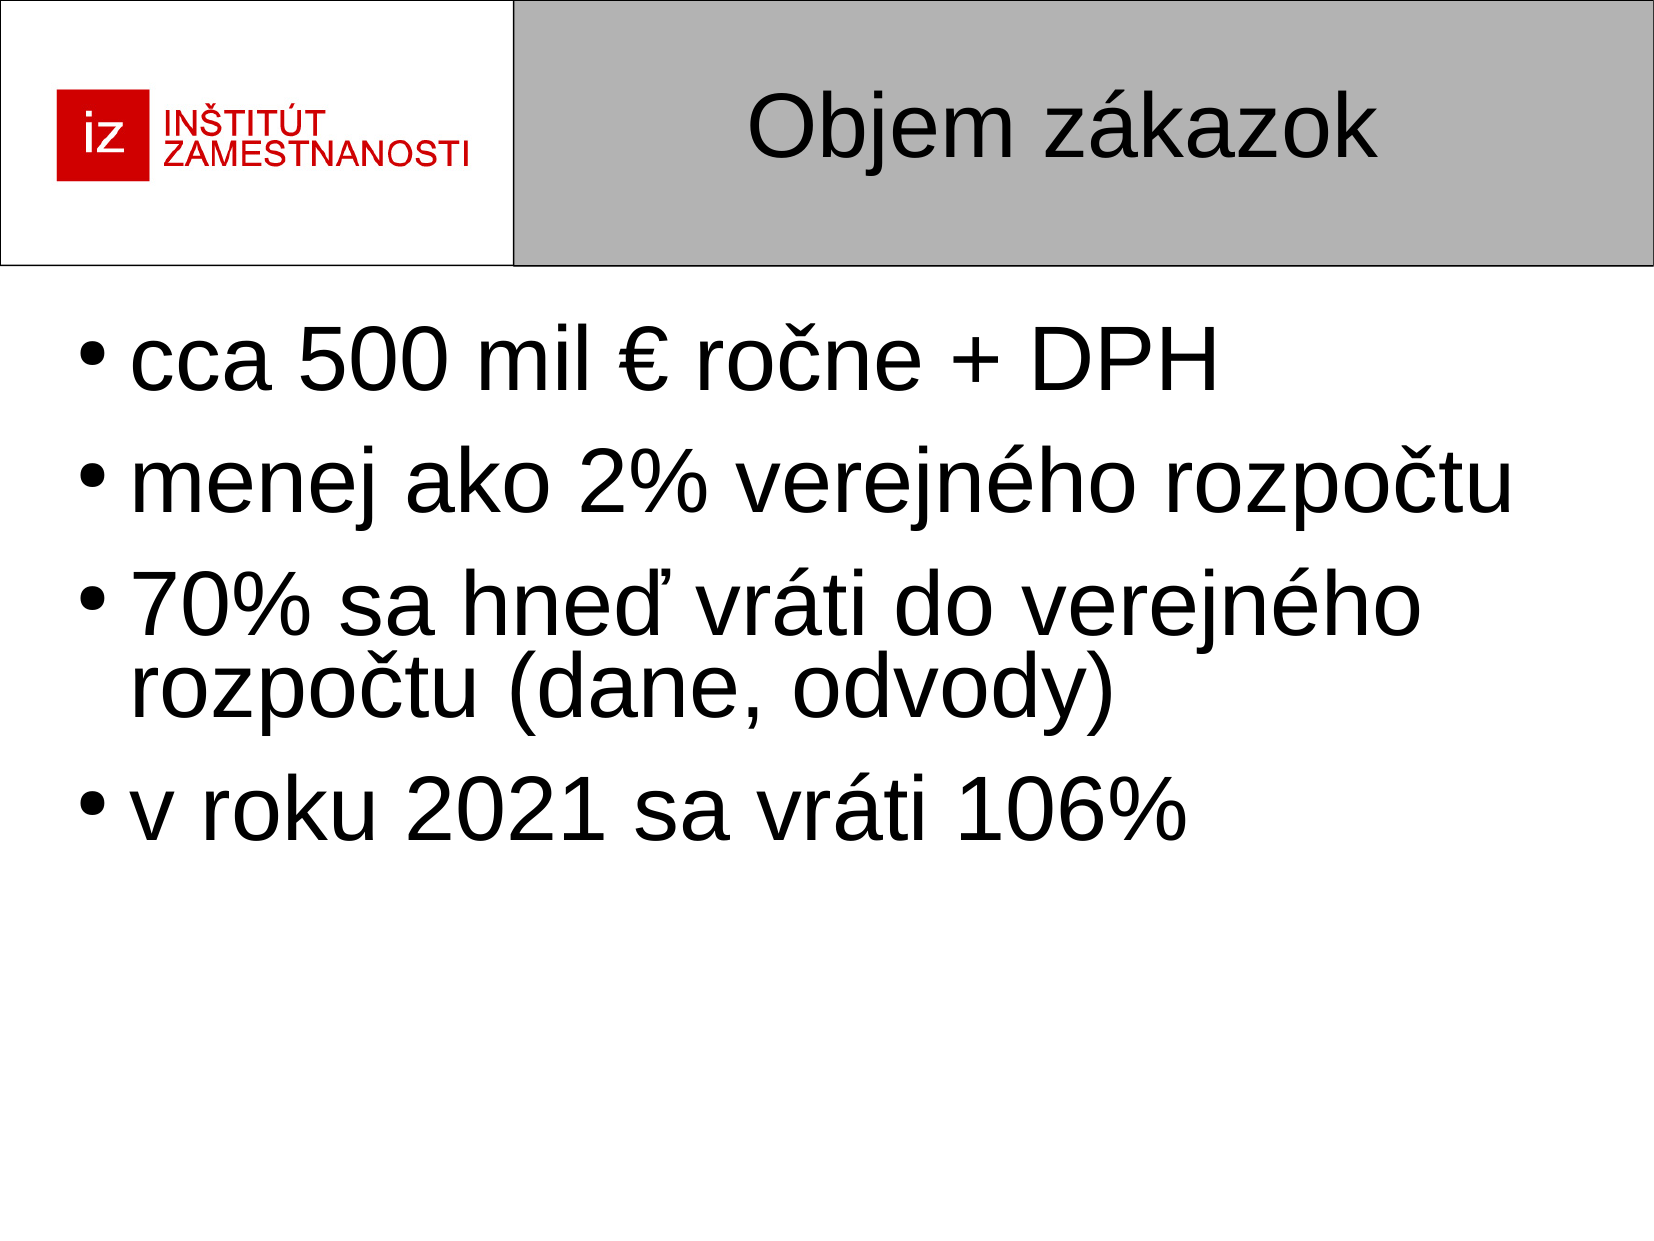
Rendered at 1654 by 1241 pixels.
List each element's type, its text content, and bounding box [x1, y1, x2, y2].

picture [5, 8, 512, 257]
title Objem zákazok [561, 29, 1565, 237]
list cca 500 mil € ročne + DPH menej ako 2% verejného rozpočtu 70% sa hneď vráti do verejného rozpočtu (dane, odvody) v roku 2021 sa vráti 106% [59, 324, 1625, 1182]
